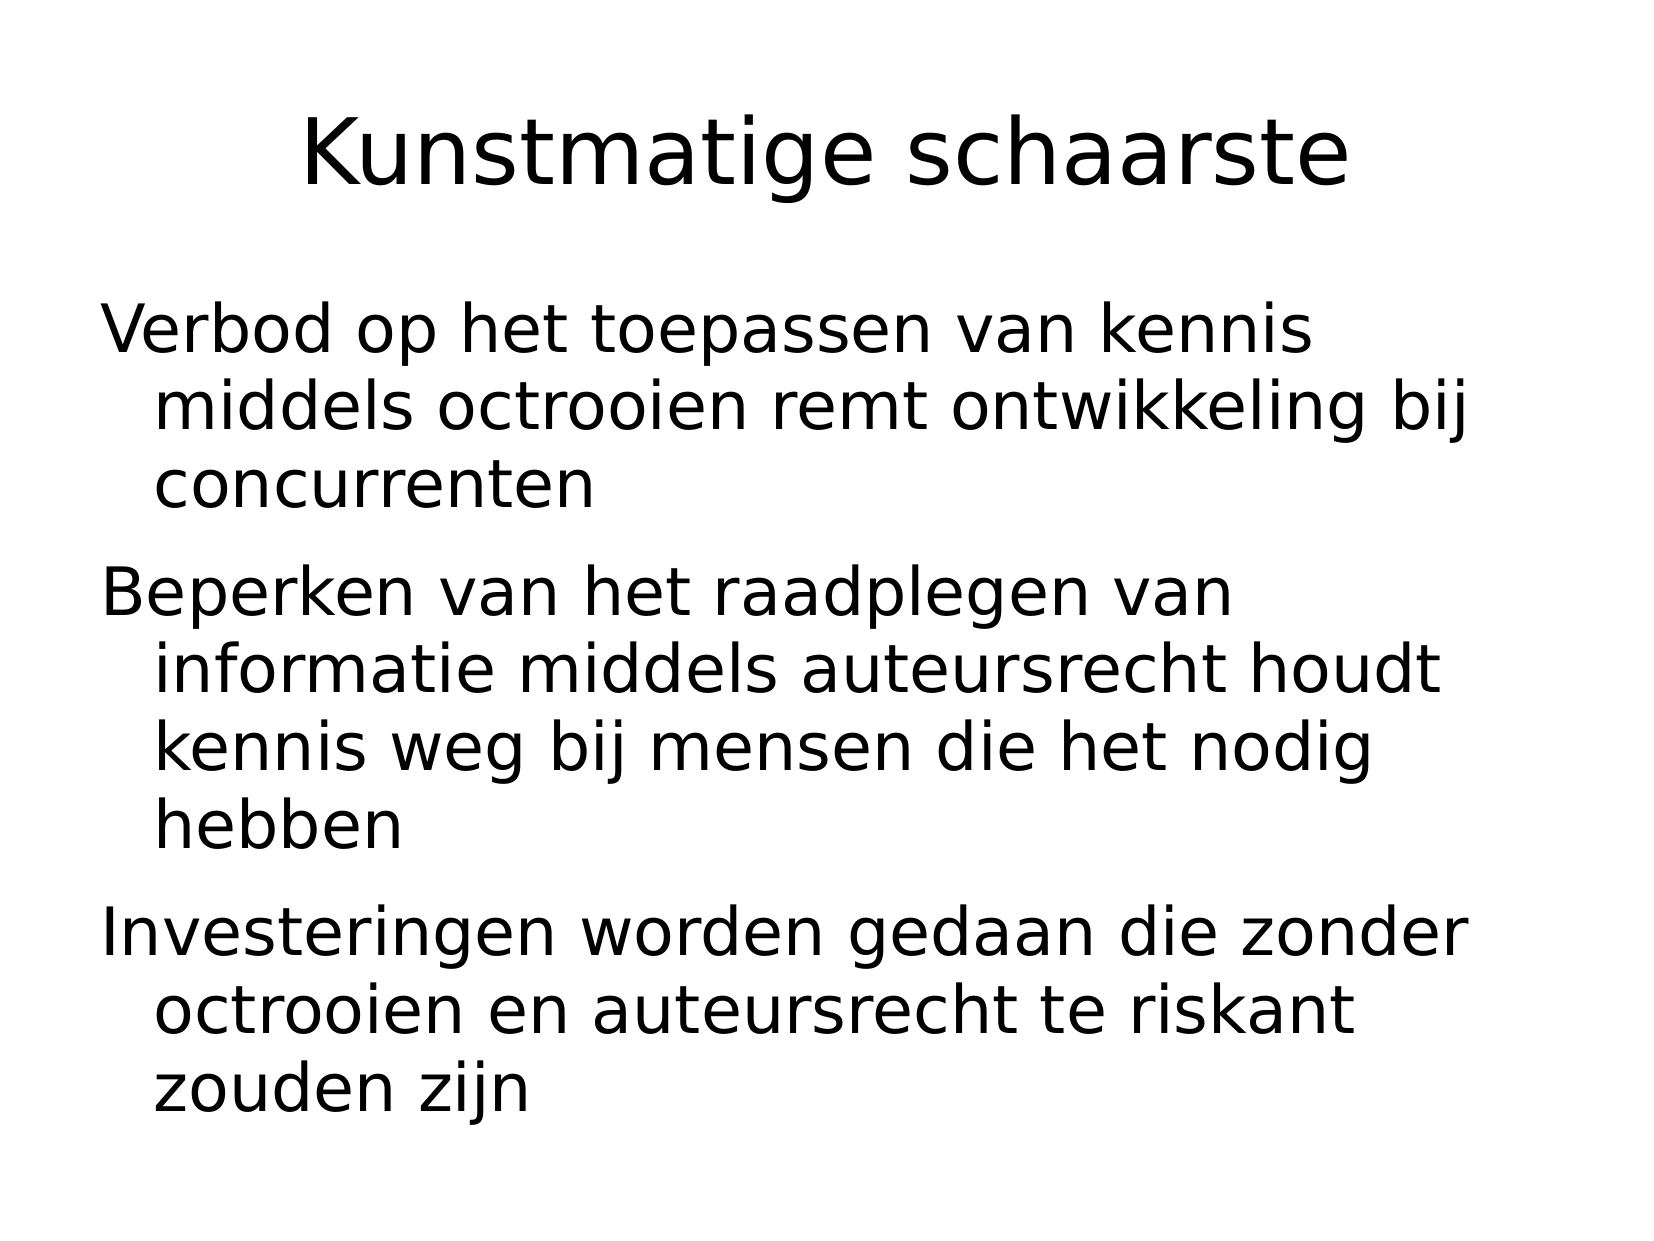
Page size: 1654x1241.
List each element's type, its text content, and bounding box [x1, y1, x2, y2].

title Kunstmatige schaarste [82, 56, 1571, 250]
list Verbod op het toepassen van kennis middels octrooien remt ontwikkeling bij concurrenten Beperken van het raadplegen van informatie middels auteursrecht houdt kennis weg bij mensen die het nodig hebben Investeringen worden gedaan die zonder octrooien en auteursrecht te riskant zouden zijn [82, 290, 1571, 1128]
